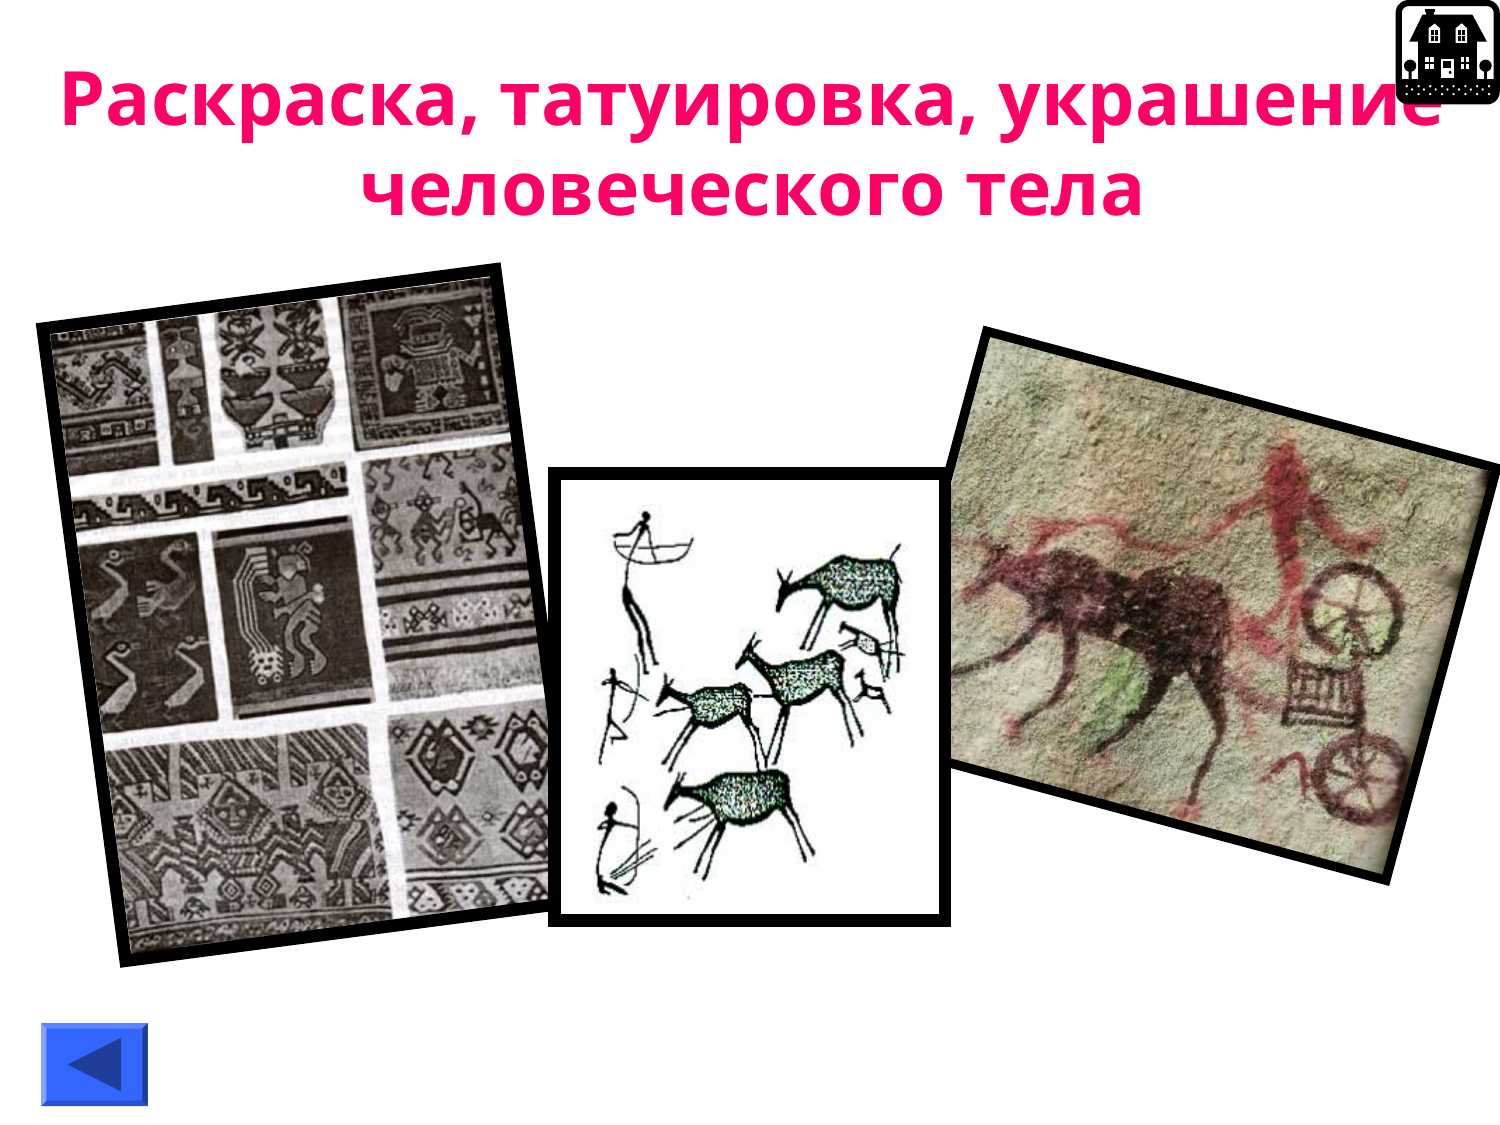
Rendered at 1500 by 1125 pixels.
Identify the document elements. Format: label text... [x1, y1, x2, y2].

picture [560, 479, 939, 915]
picture [951, 337, 1491, 875]
picture [49, 276, 548, 954]
picture [1395, 0, 1500, 105]
text_box Раскраска, татуировка, украшение человеческого тела [5, 42, 1500, 239]
text_box [42, 1023, 148, 1107]
